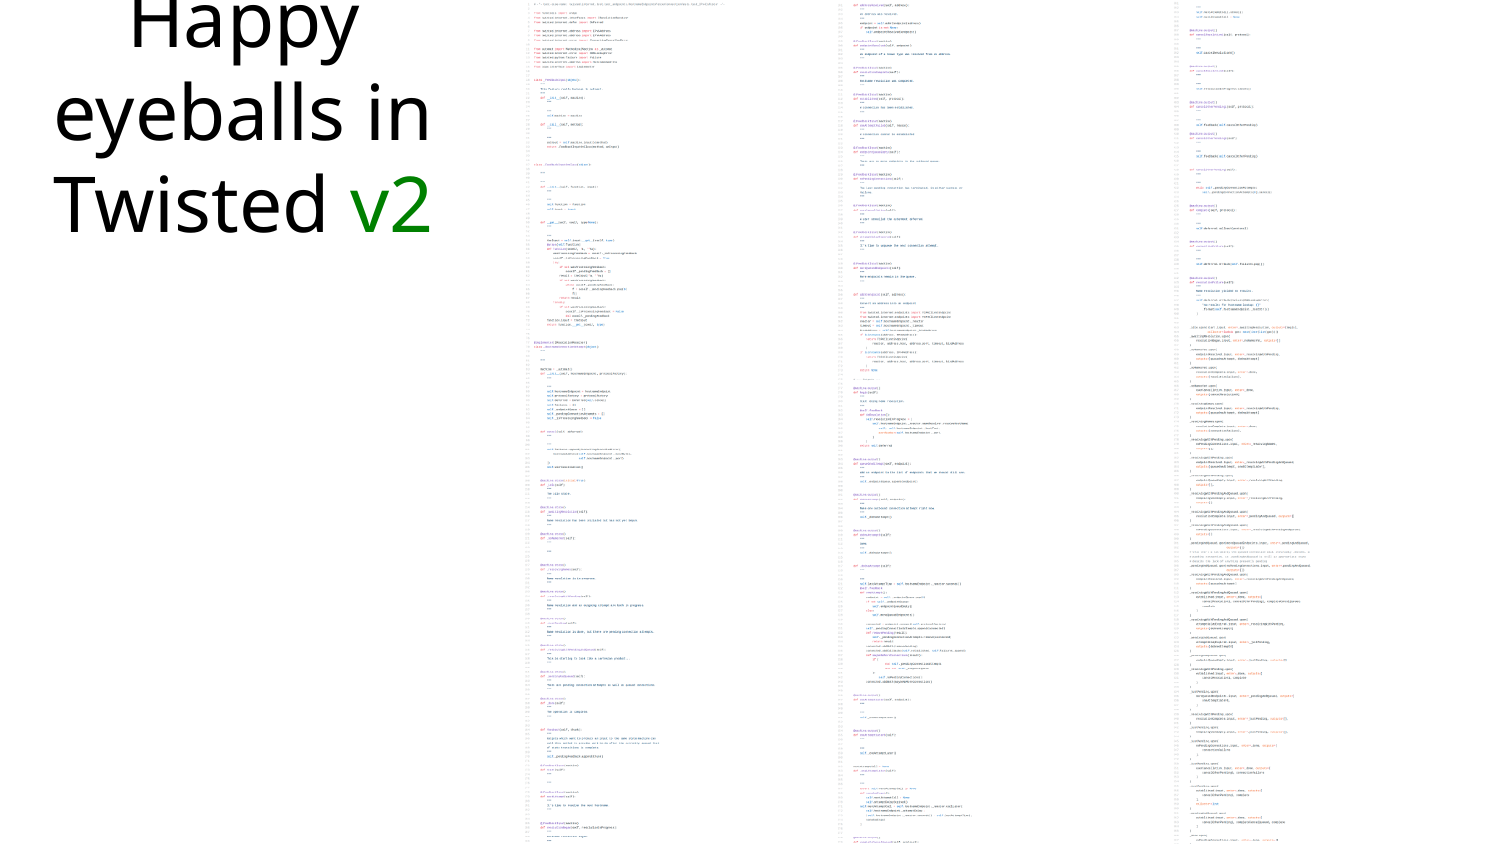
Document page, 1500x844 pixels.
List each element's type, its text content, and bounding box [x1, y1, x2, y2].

picture [1169, 1, 1390, 844]
picture [520, 2, 739, 844]
text_box Happy eyeballs in Twisted v2 [0, 0, 514, 351]
picture [833, 3, 1052, 844]
